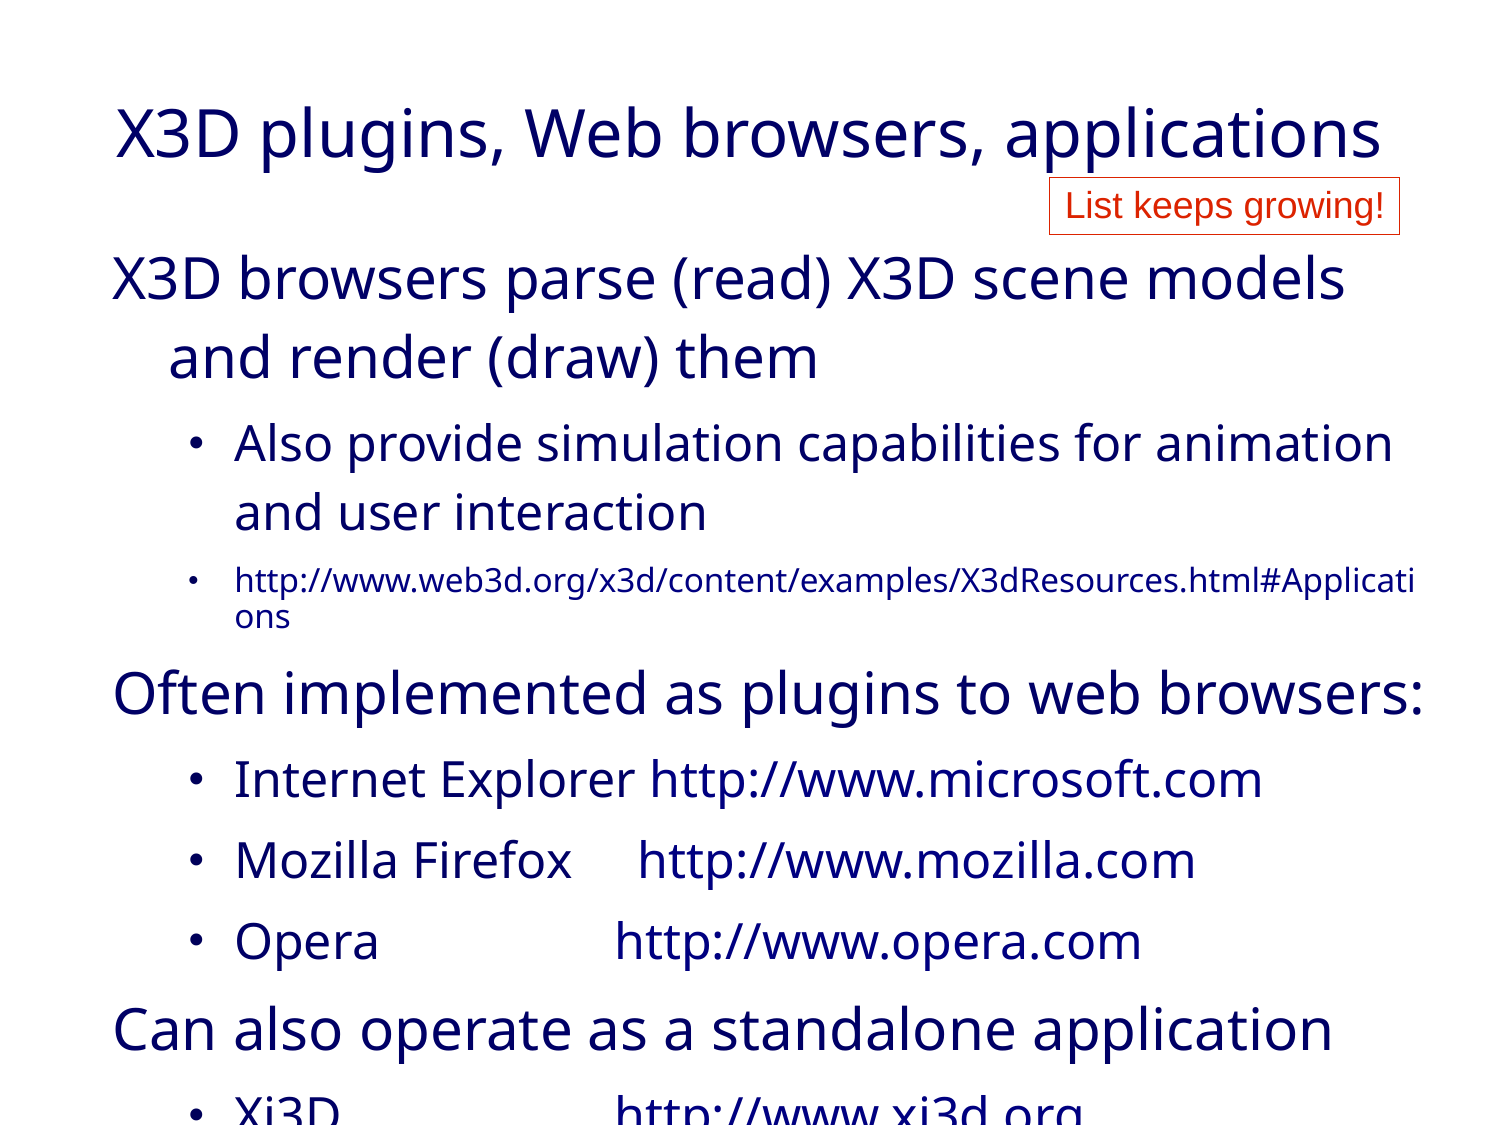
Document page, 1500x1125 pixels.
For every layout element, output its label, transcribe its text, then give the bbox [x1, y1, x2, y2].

text_box List keeps growing! [1049, 177, 1399, 235]
title X3D plugins, Web browsers, applications [112, 37, 1388, 226]
list X3D browsers parse (read) X3D scene models and render (draw) them Also provide simulation capabilities for animation and user interaction http://www.web3d.org/x3d/content/examples/X3dResources.html#Applications Often implemented as plugins to web browsers: Internet Explorer http://www.microsoft.com Mozilla Firefox http://www.mozilla.com Opera http://www.opera.com Can also operate as a standalone application Xj3D http://www.xj3d.org Instant Reality http://www.instantreality.org [112, 237, 1426, 1097]
